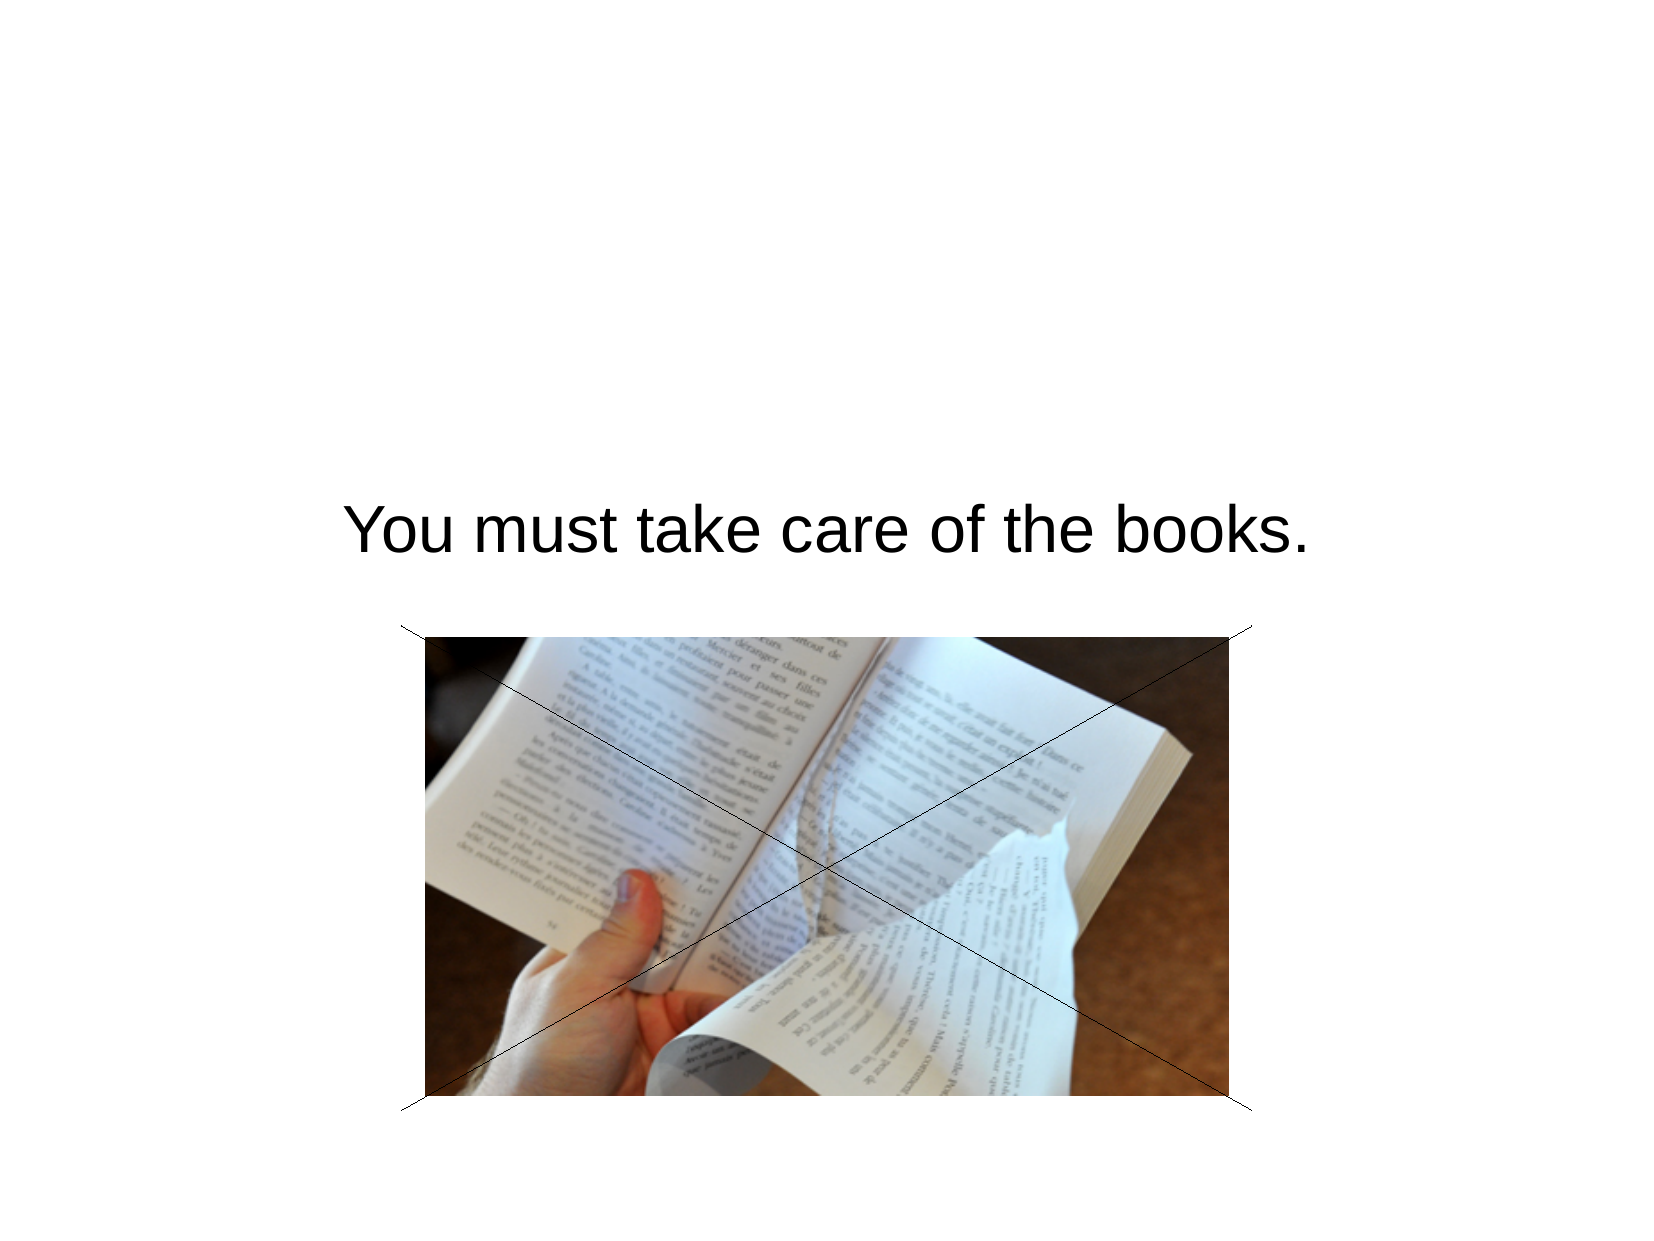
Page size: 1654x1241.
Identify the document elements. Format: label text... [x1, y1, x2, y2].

subtitle You must take care of the books. [82, 49, 1571, 1010]
picture [425, 637, 1229, 1096]
